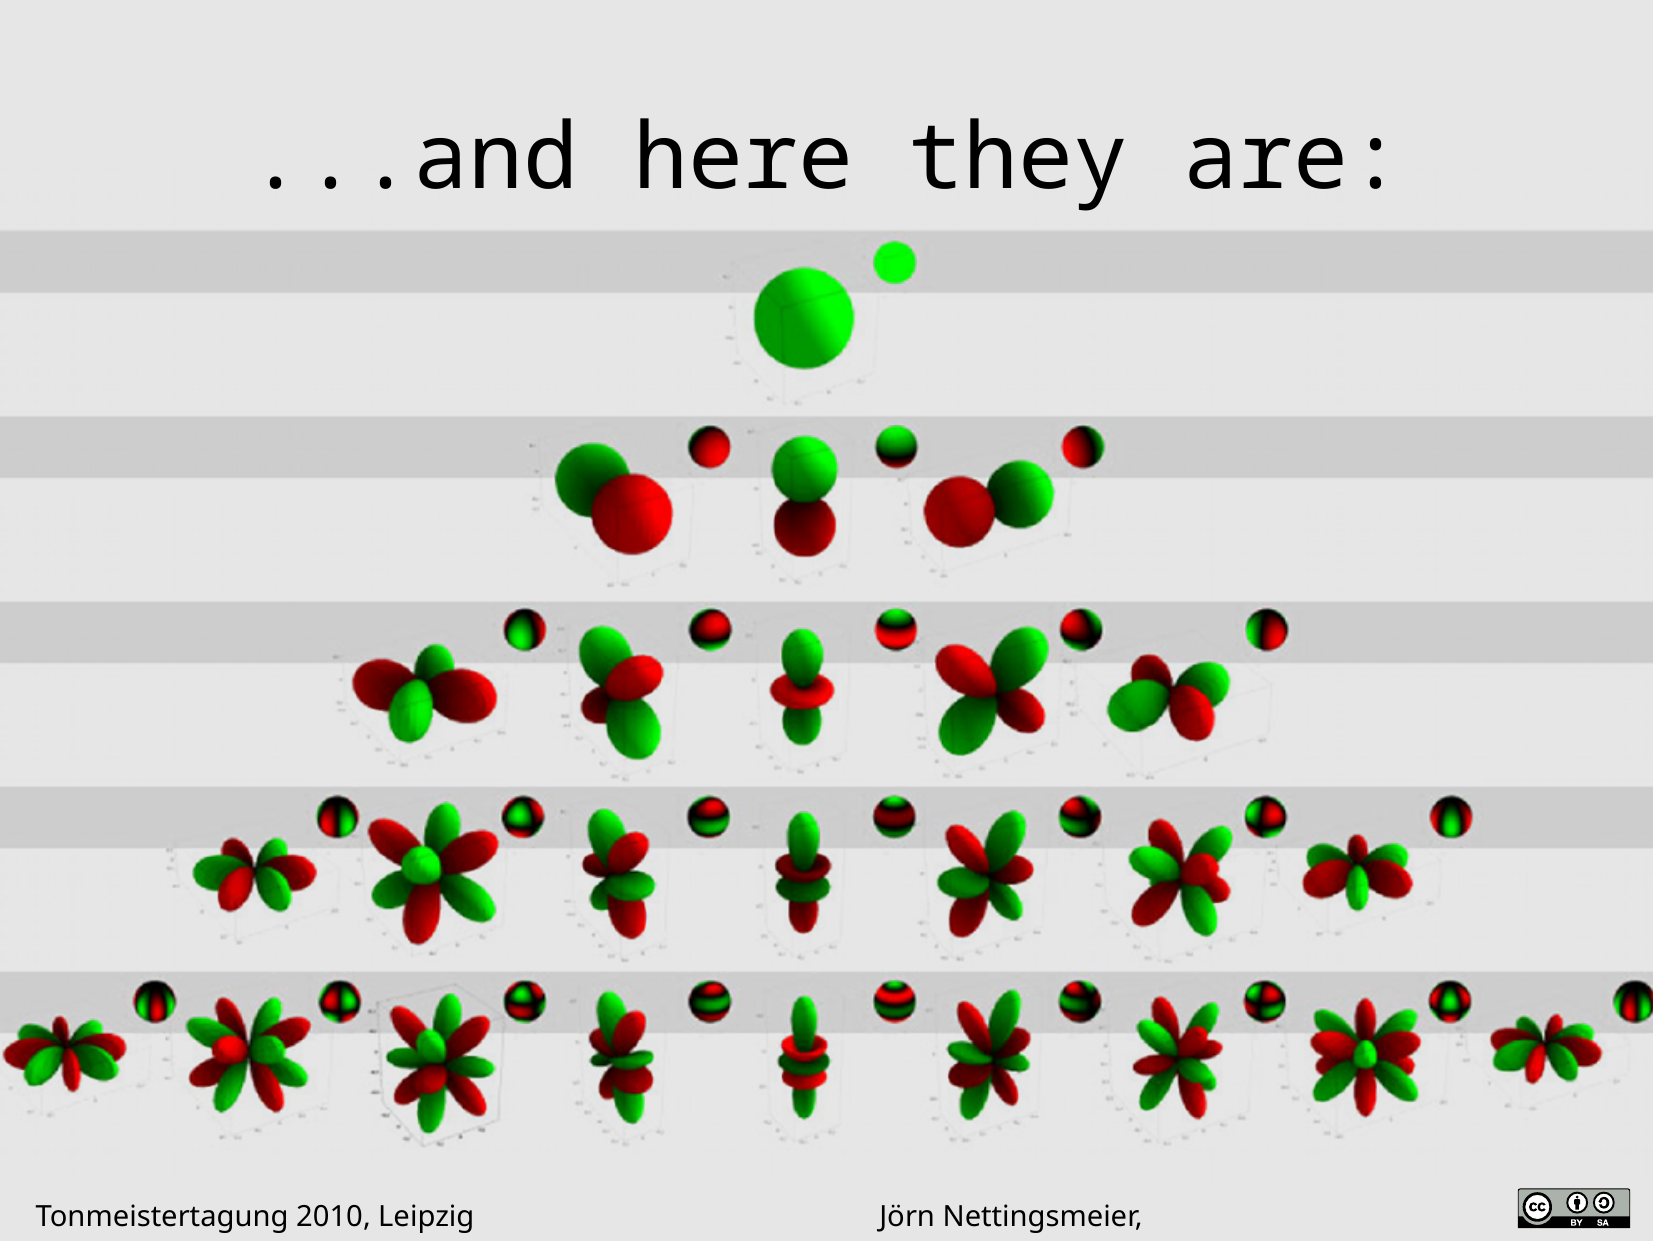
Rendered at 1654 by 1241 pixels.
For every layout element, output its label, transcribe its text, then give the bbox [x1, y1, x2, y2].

picture [0, 167, 1653, 1181]
title ...and here they are: [82, 56, 1571, 250]
